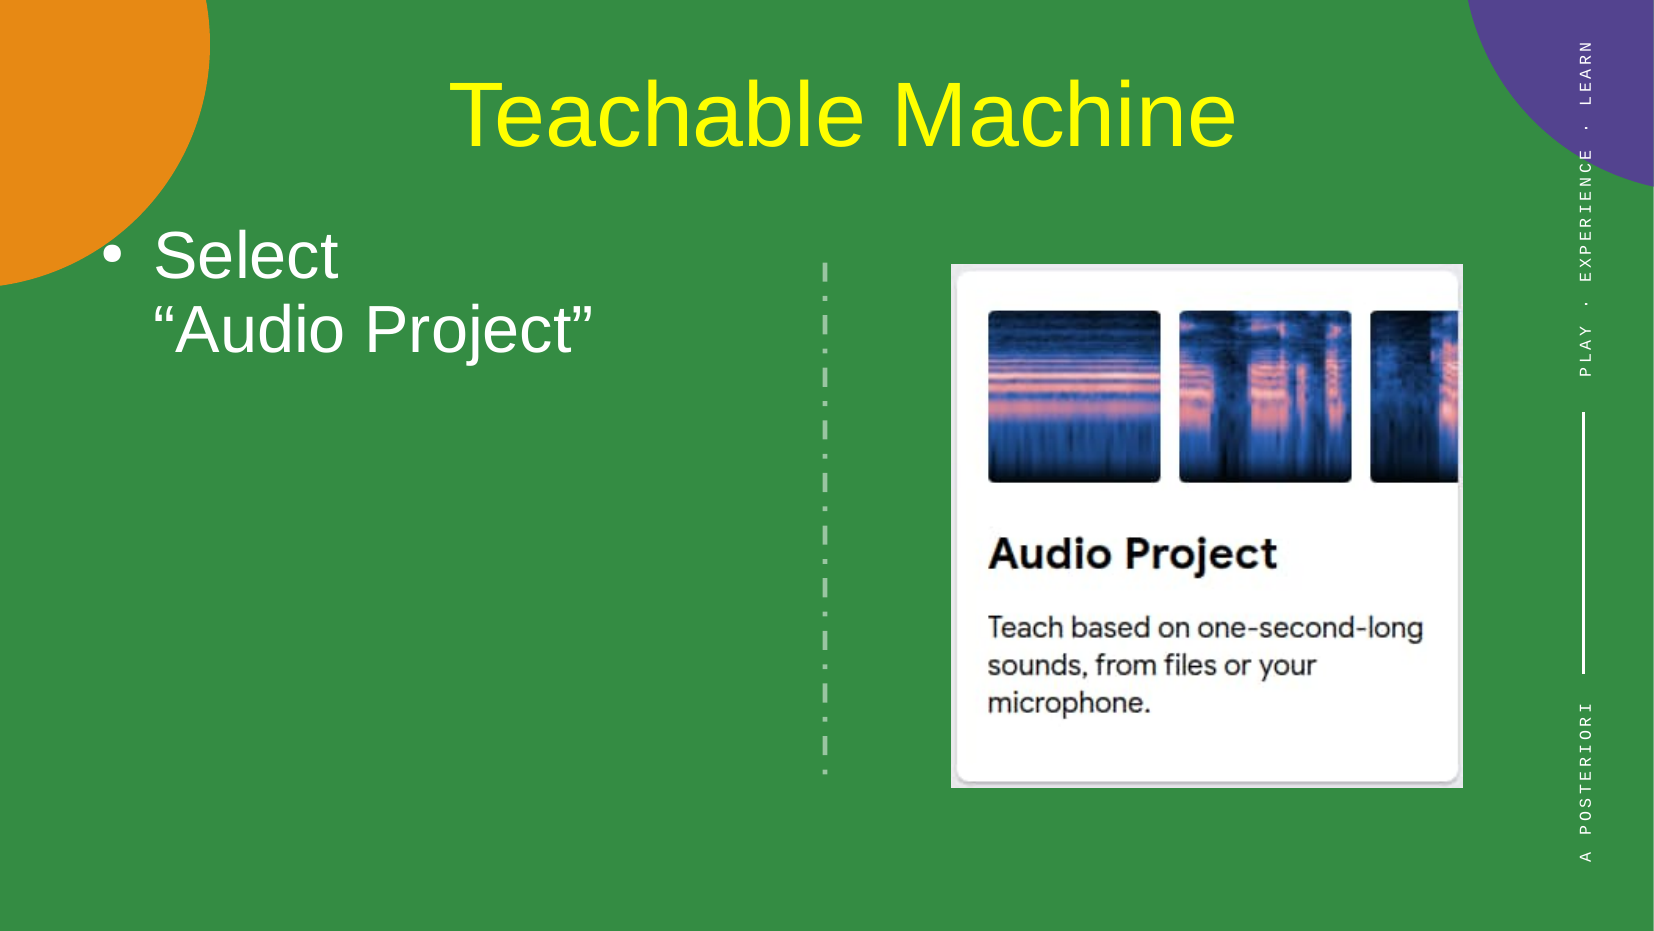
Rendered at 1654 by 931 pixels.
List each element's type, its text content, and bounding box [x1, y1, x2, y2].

picture [951, 264, 1463, 788]
title Teachable Machine [187, 37, 1501, 193]
list Select “Audio Project” [82, 217, 788, 758]
